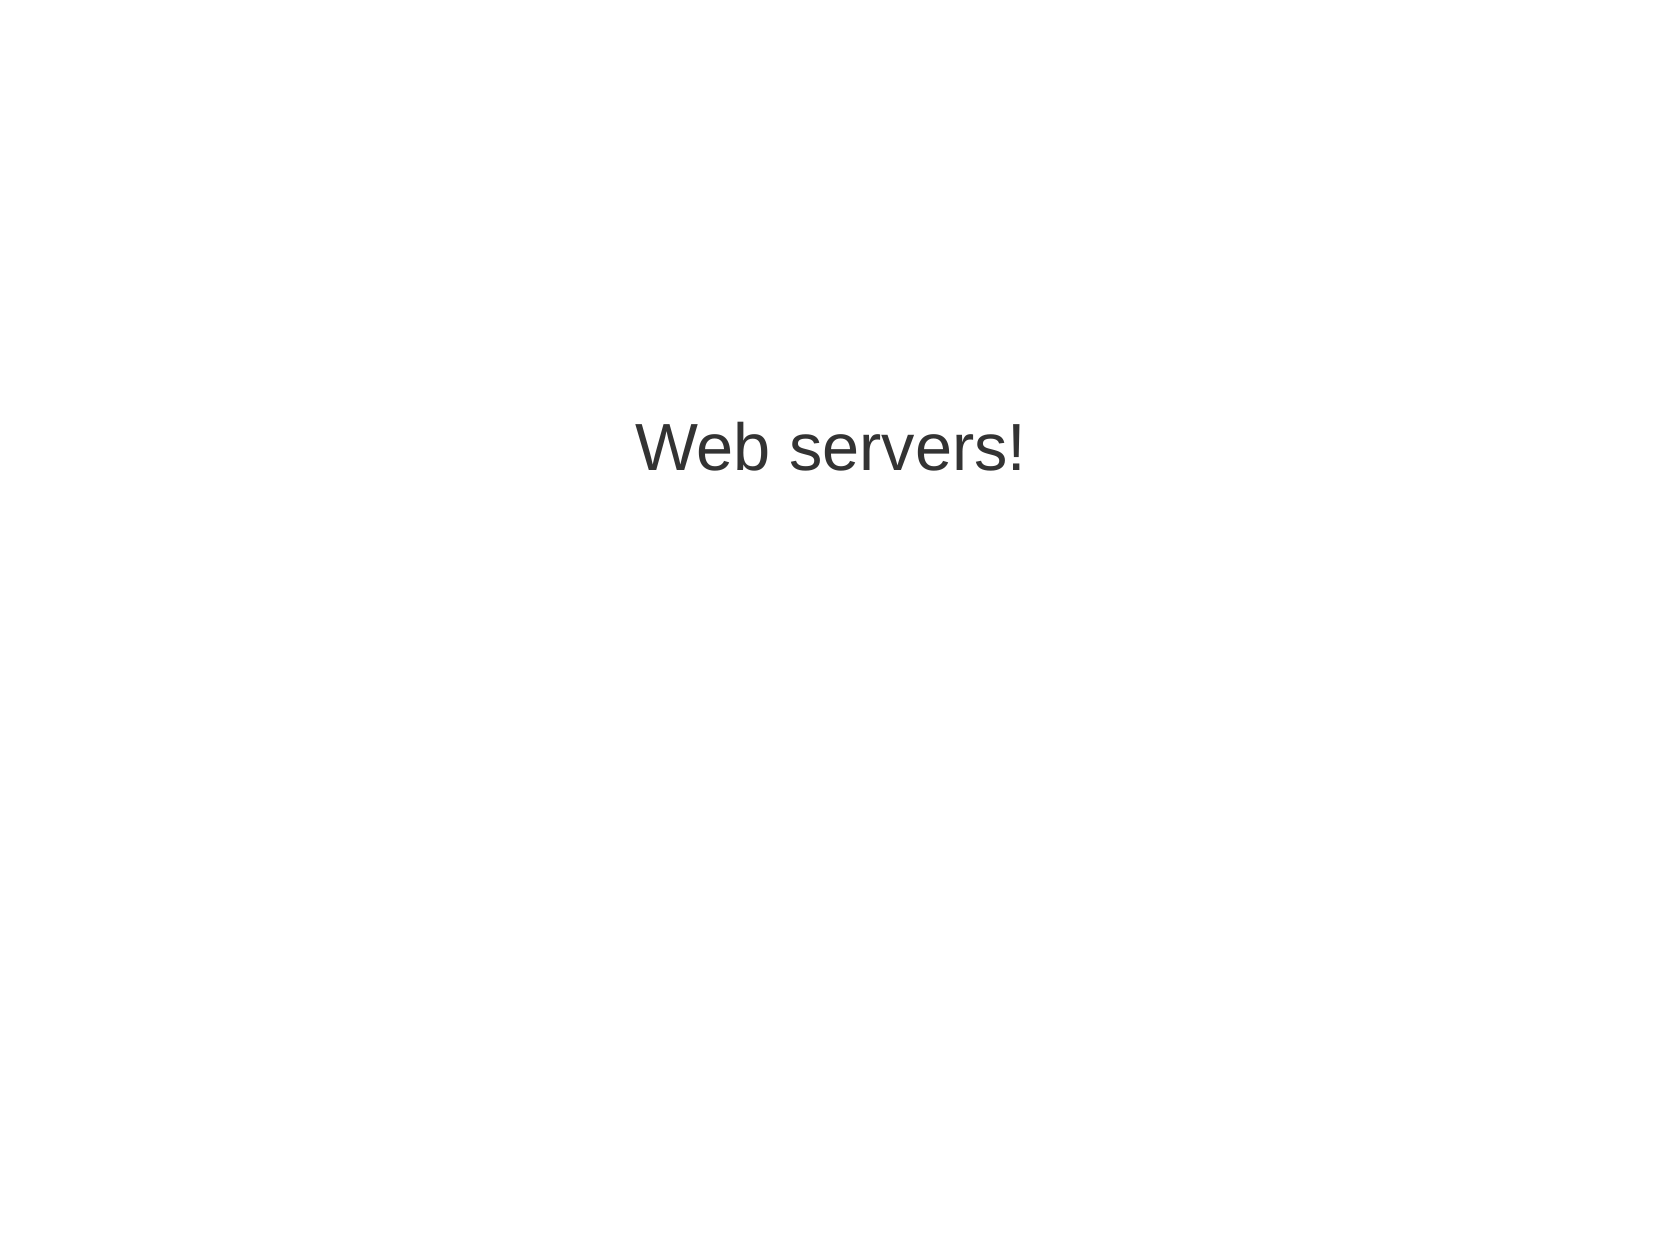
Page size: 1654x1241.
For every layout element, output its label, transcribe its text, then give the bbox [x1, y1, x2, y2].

subtitle Web servers! [86, 75, 1576, 1120]
